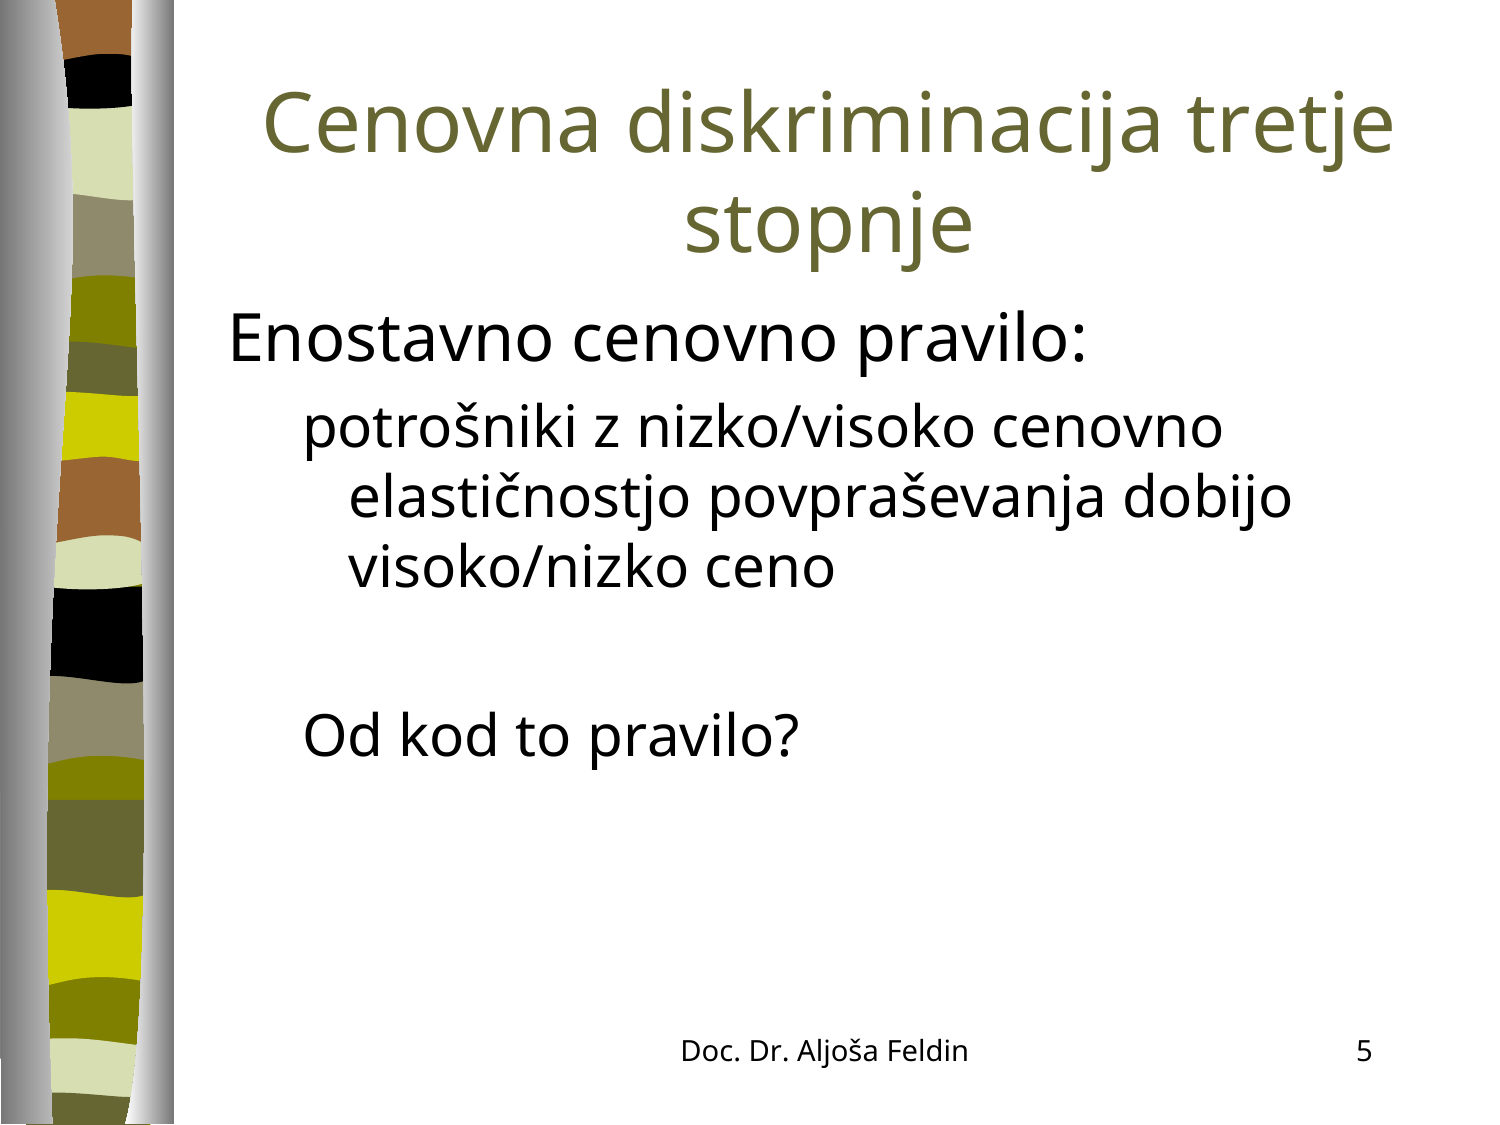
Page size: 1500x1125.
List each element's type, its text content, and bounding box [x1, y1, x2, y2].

text_box Doc. Dr. Aljoša Feldin [587, 1024, 1063, 1100]
title Cenovna diskriminacija tretje stopnje [192, 51, 1468, 287]
list Enostavno cenovno pravilo: potrošniki z nizko/visoko cenovno elastičnostjo povpraševanja dobijo visoko/nizko ceno Od kod to pravilo? [212, 287, 1388, 951]
text_box <number> [1074, 1025, 1388, 1101]
